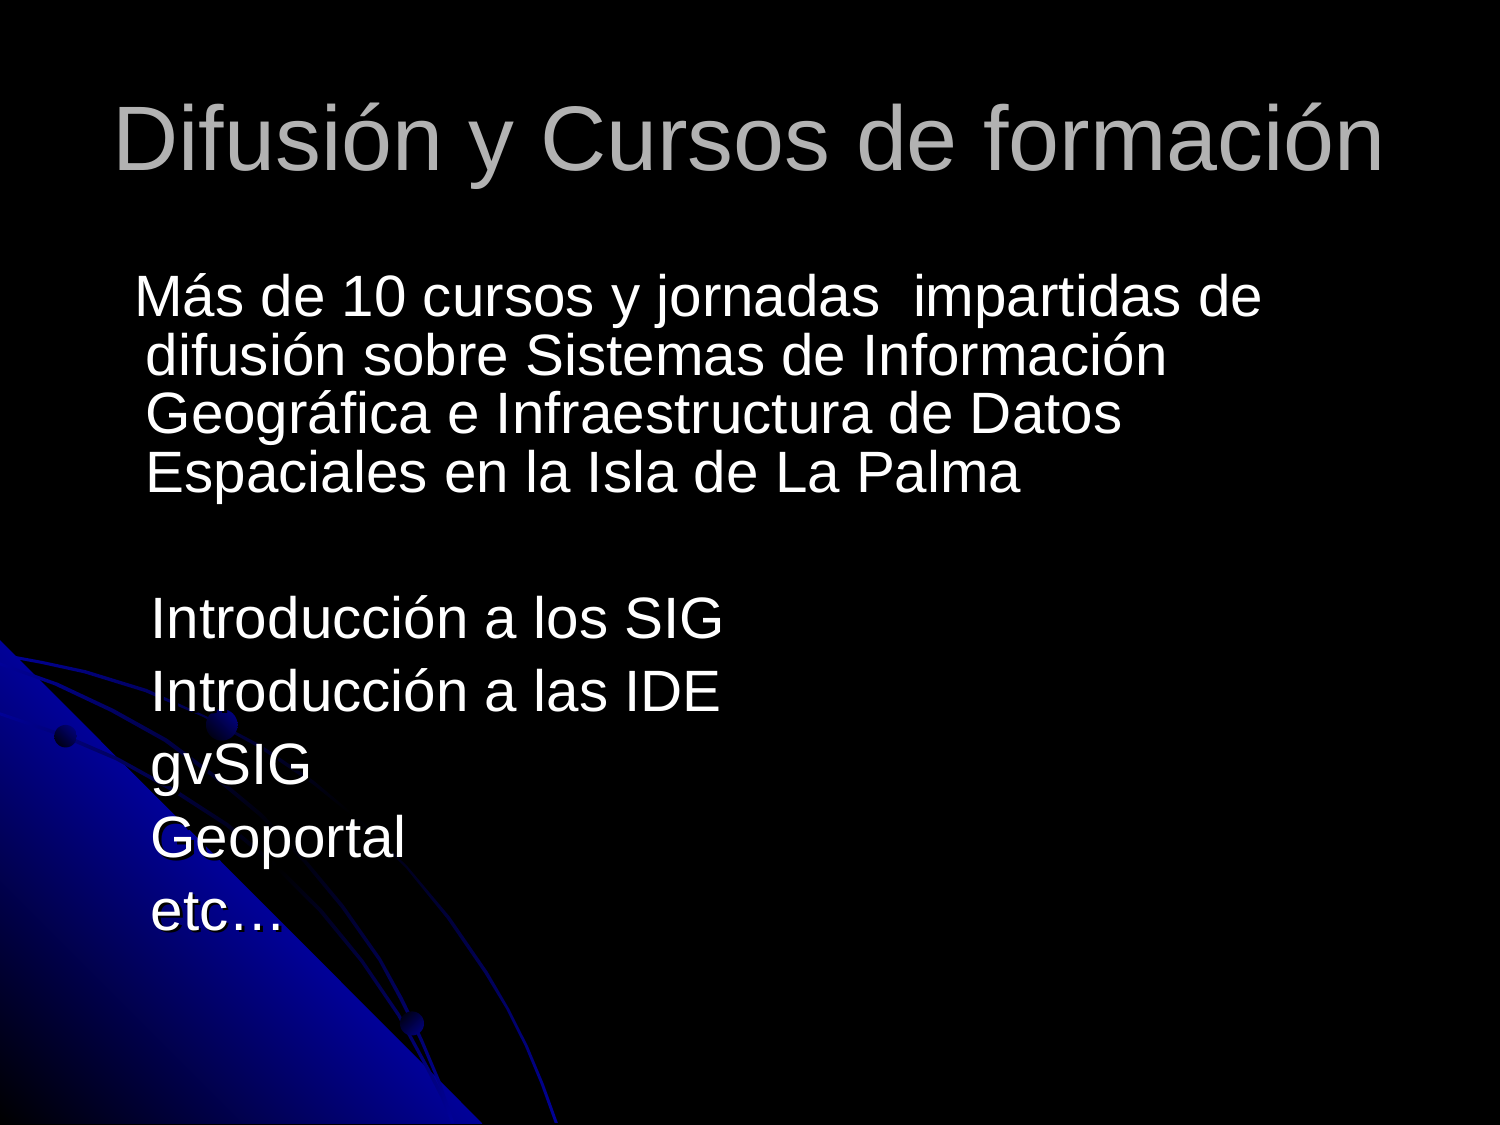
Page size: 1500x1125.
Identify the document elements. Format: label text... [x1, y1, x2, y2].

title Difusión y Cursos de formación [75, 45, 1426, 233]
list Más de 10 cursos y jornadas impartidas de difusión sobre Sistemas de Información Geográfica e Infraestructura de Datos Espaciales en la Isla de La Palma Introducción a los SIG Introducción a las IDE gvSIG Geoportal etc… [75, 262, 1426, 1006]
